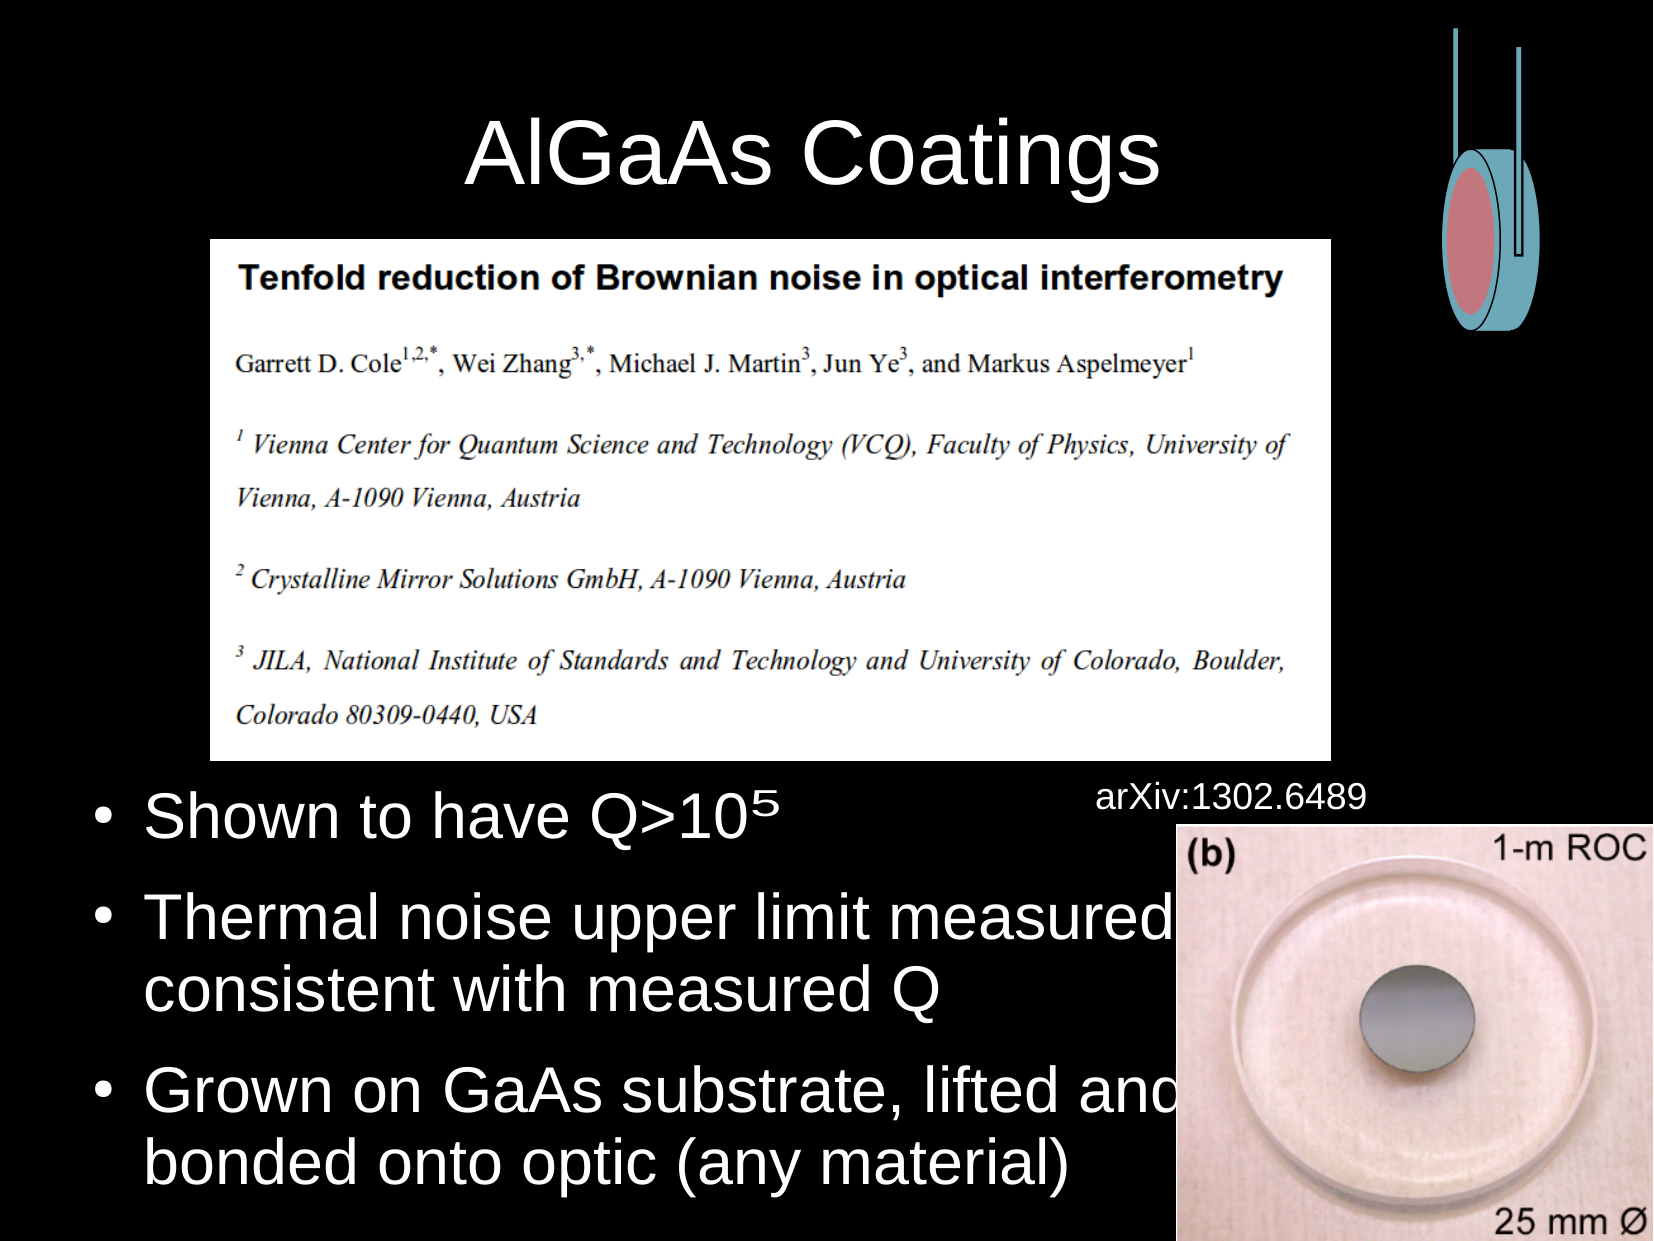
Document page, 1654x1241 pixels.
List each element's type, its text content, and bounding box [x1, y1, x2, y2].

list Shown to have Q>105 Thermal noise upper limit measured, consistent with measured Q Grown on GaAs substrate, lifted and bonded onto optic (any material) [75, 780, 1176, 1241]
picture [1381, 0, 1606, 391]
text_box arXiv:1302.6489 [1080, 768, 1426, 826]
picture [210, 239, 1331, 761]
picture [1176, 824, 1653, 1241]
title AlGaAs Coatings [82, 49, 1381, 257]
